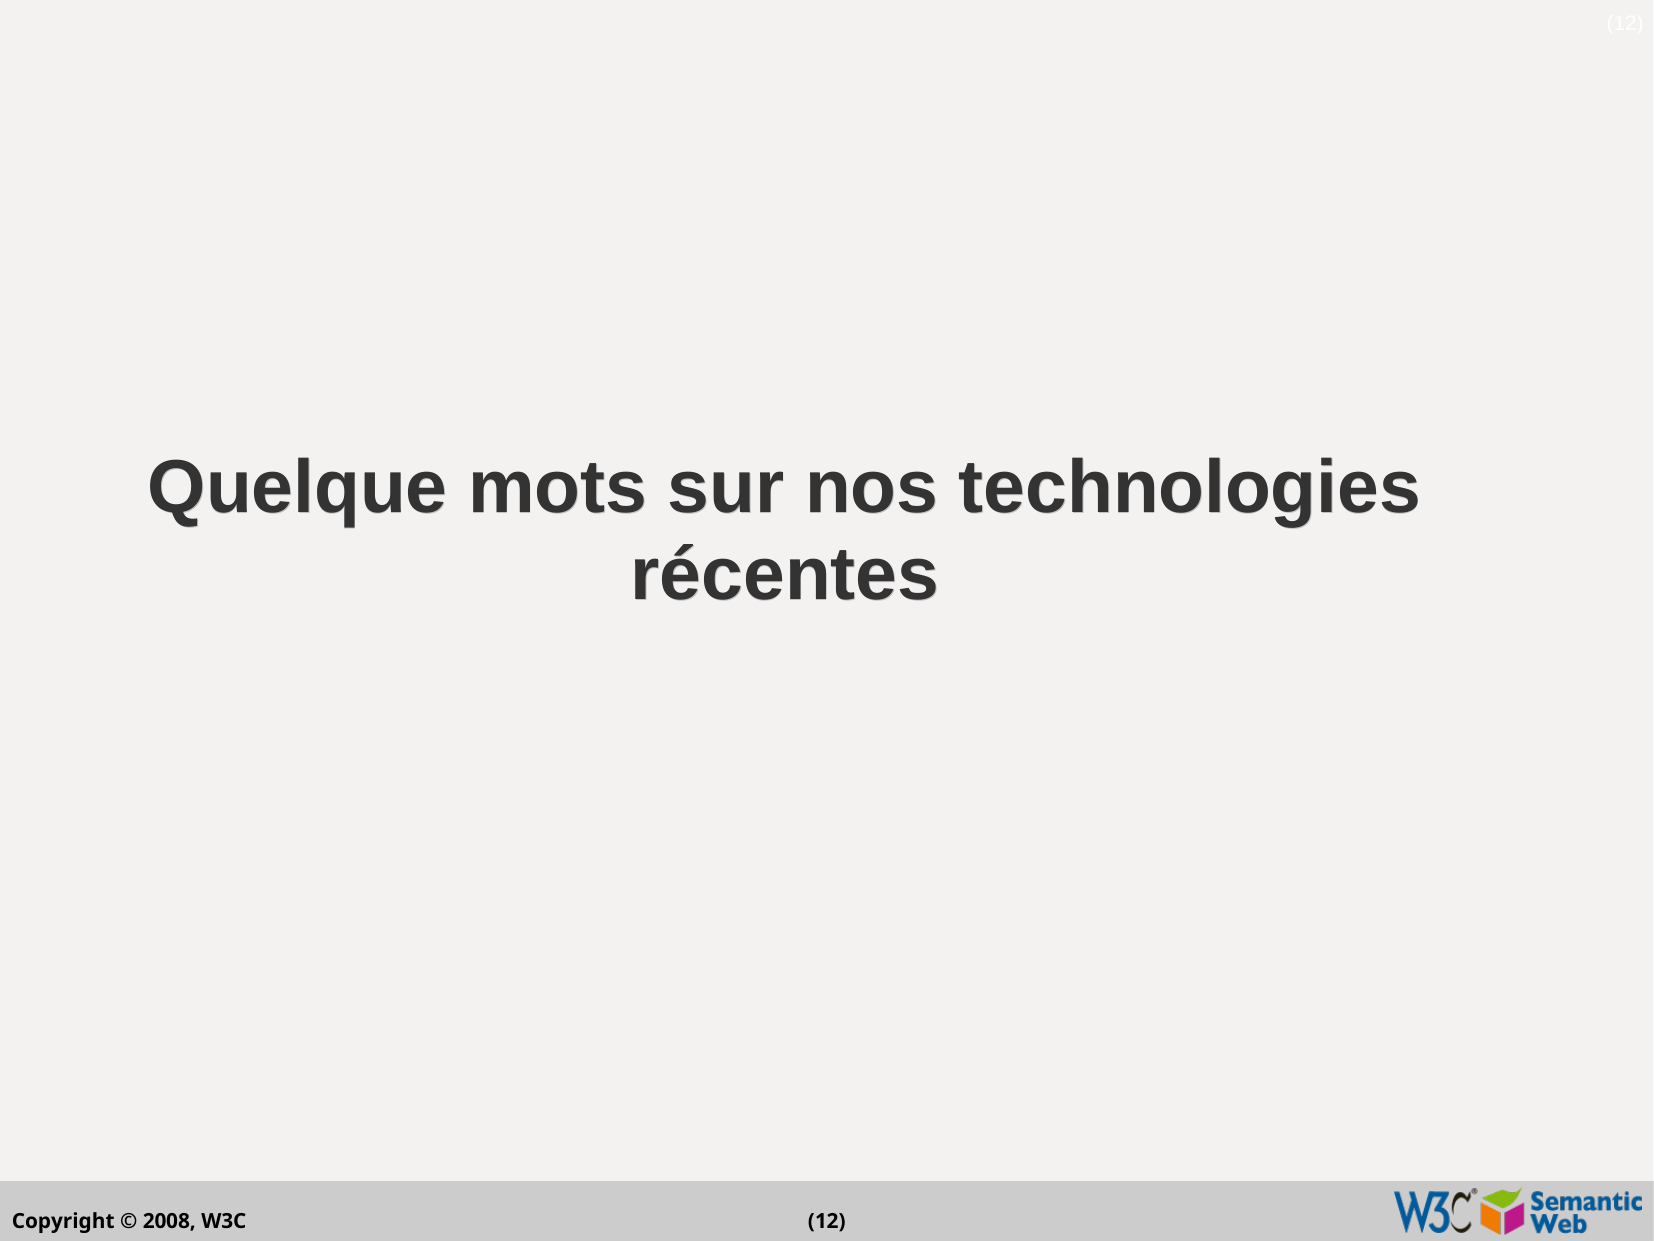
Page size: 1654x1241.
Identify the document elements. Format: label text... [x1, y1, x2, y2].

picture [1394, 1185, 1642, 1235]
title Quelque mots sur nos technologies récentes [34, 442, 1536, 615]
